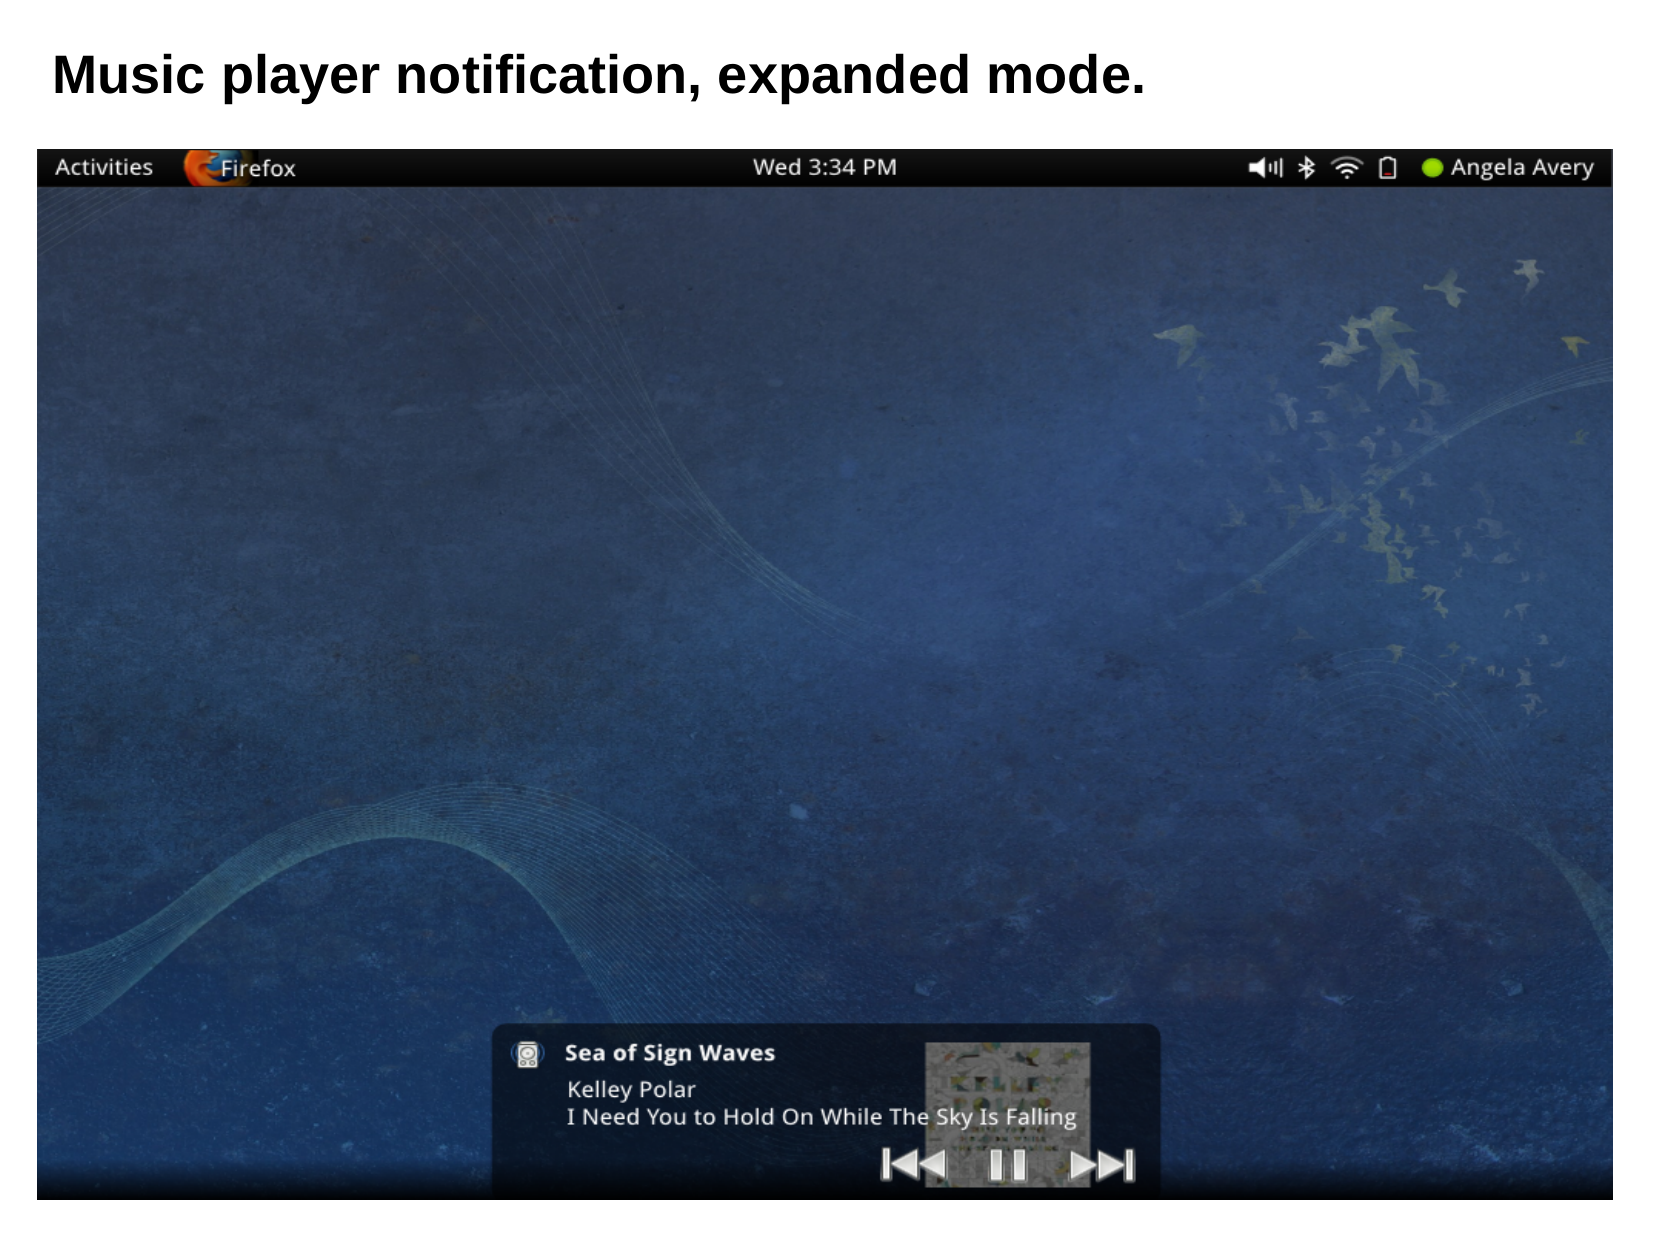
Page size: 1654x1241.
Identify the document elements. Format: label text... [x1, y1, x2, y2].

picture [37, 149, 1613, 1201]
text_box Music player notification, expanded mode. [37, 37, 1538, 113]
